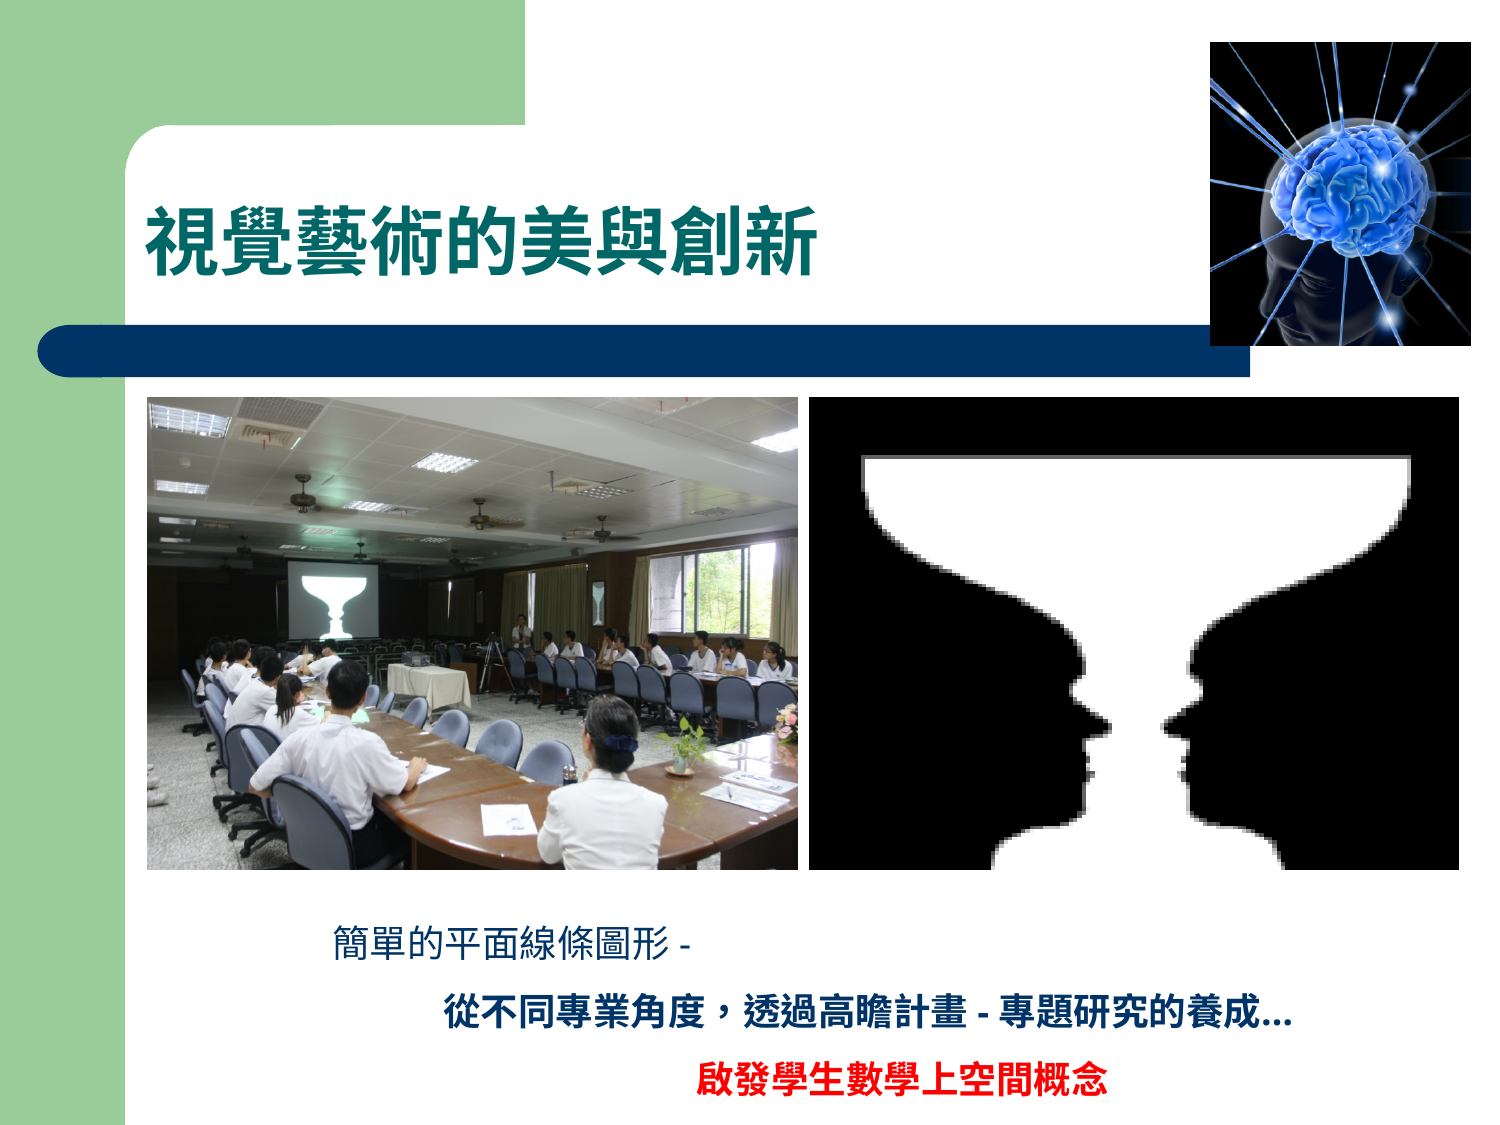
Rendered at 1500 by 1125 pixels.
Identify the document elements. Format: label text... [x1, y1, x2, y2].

text_box 簡單的平面線條圖形- 從不同專業角度，透過高瞻計畫-專題研究的養成… 啟發學生數學上空間概念 [324, 904, 1412, 1117]
picture [1210, 42, 1471, 346]
picture [147, 397, 798, 870]
picture [809, 397, 1459, 870]
title 視覺藝術的美與創新 [136, 136, 1210, 301]
